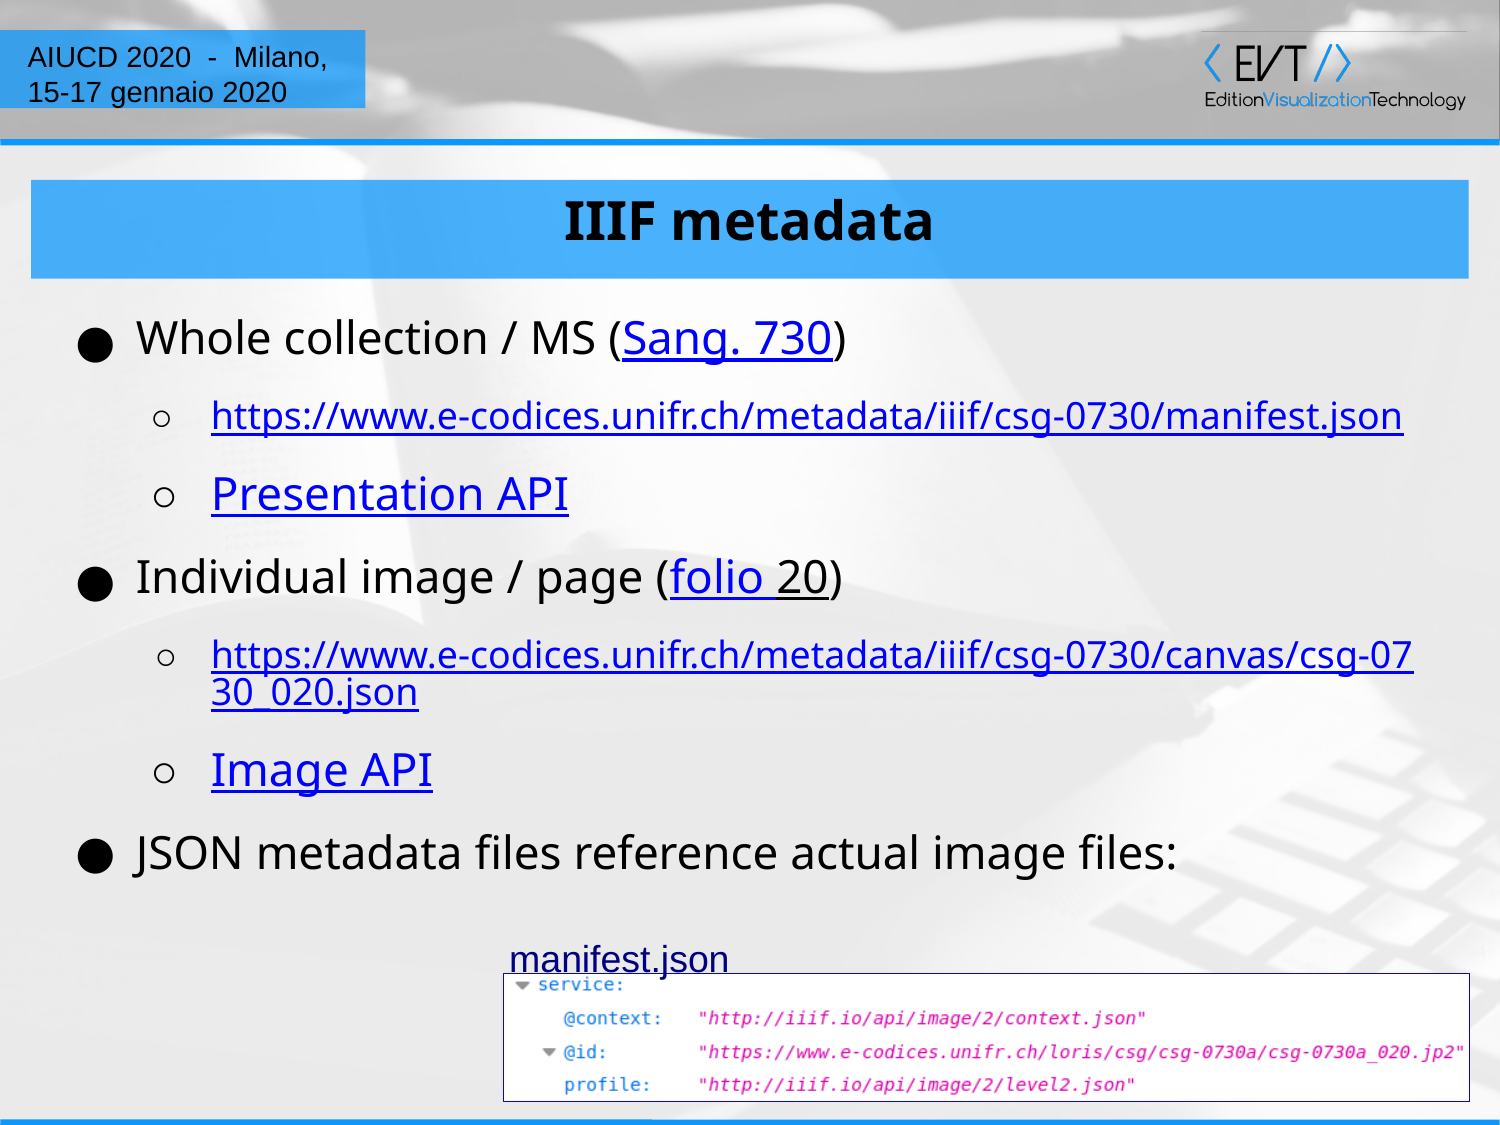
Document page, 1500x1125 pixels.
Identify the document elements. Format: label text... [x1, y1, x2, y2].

picture [1201, 31, 1467, 112]
list Whole collection / MS (Sang. 730) https://www.e-codices.unifr.ch/metadata/iiif/csg-0730/manifest.json Presentation API Individual image / page (folio 20) https://www.e-codices.unifr.ch/metadata/iiif/csg-0730/canvas/csg-0730_020.json Image API JSON metadata files reference actual image files: [51, 299, 1436, 879]
text_box refers to www.ancientwisdoms.ac.uk/media/ontology/sawsOntology.owl#refersTo [0, 30, 366, 109]
picture [504, 974, 1469, 1101]
text_box manifest.json [494, 920, 1026, 962]
title IIIF metadata [31, 176, 1469, 276]
